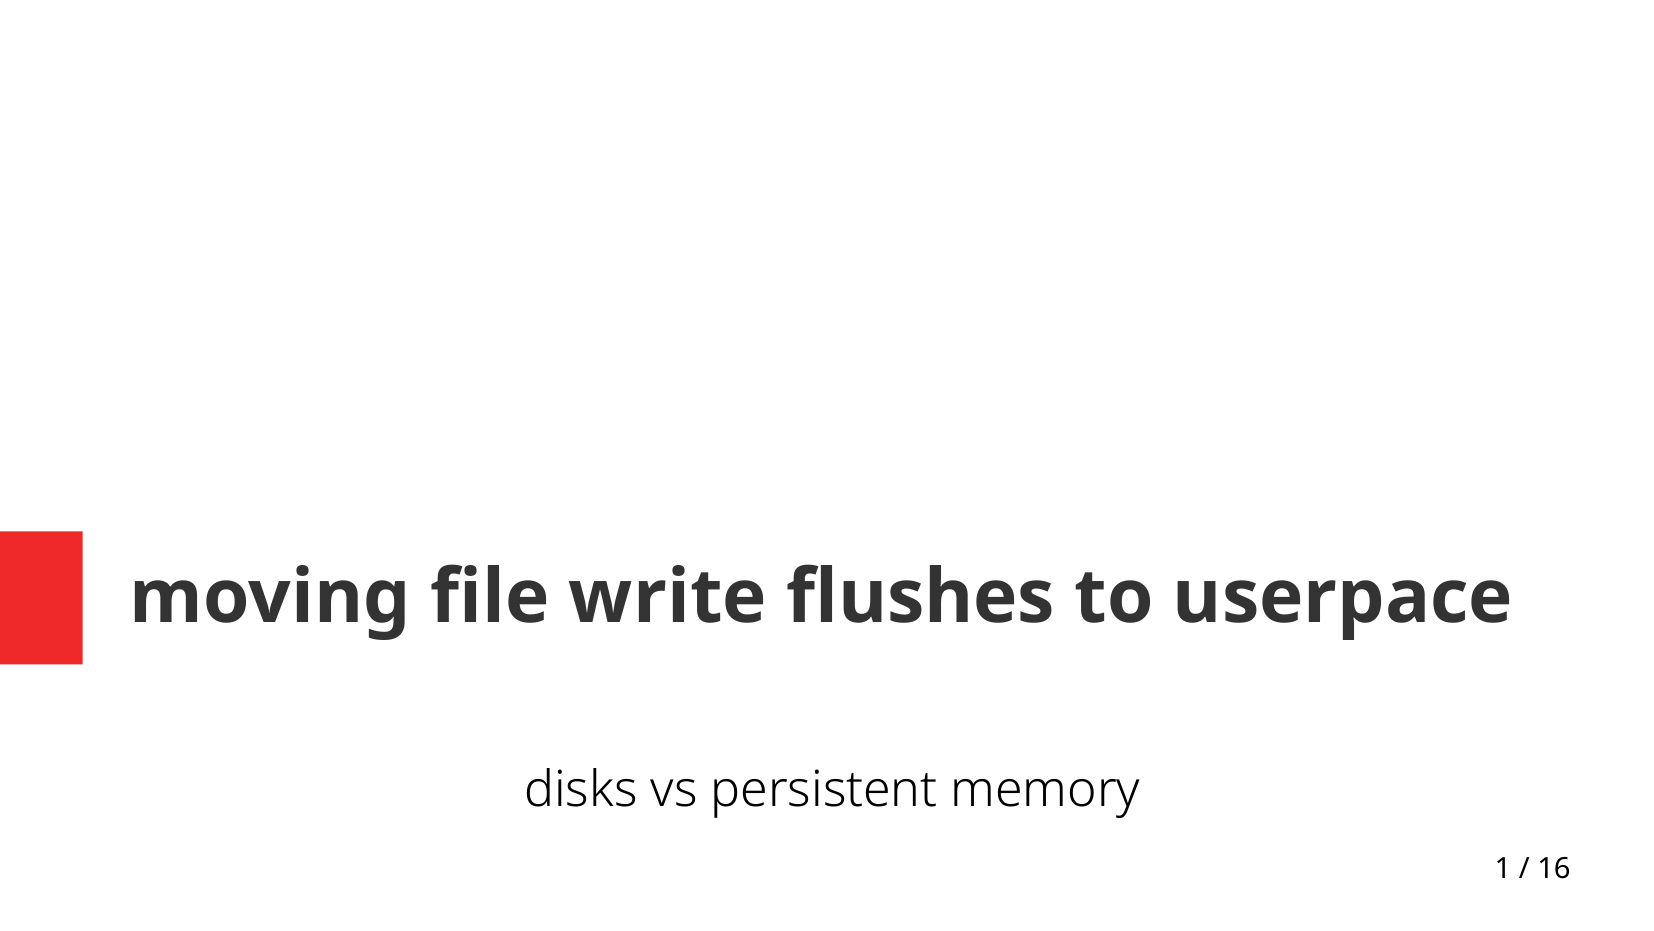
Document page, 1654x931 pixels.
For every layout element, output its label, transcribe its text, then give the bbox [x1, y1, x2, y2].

title moving file write flushes to userpace [129, 491, 1536, 696]
subtitle disks vs persistent memory [129, 726, 1536, 848]
